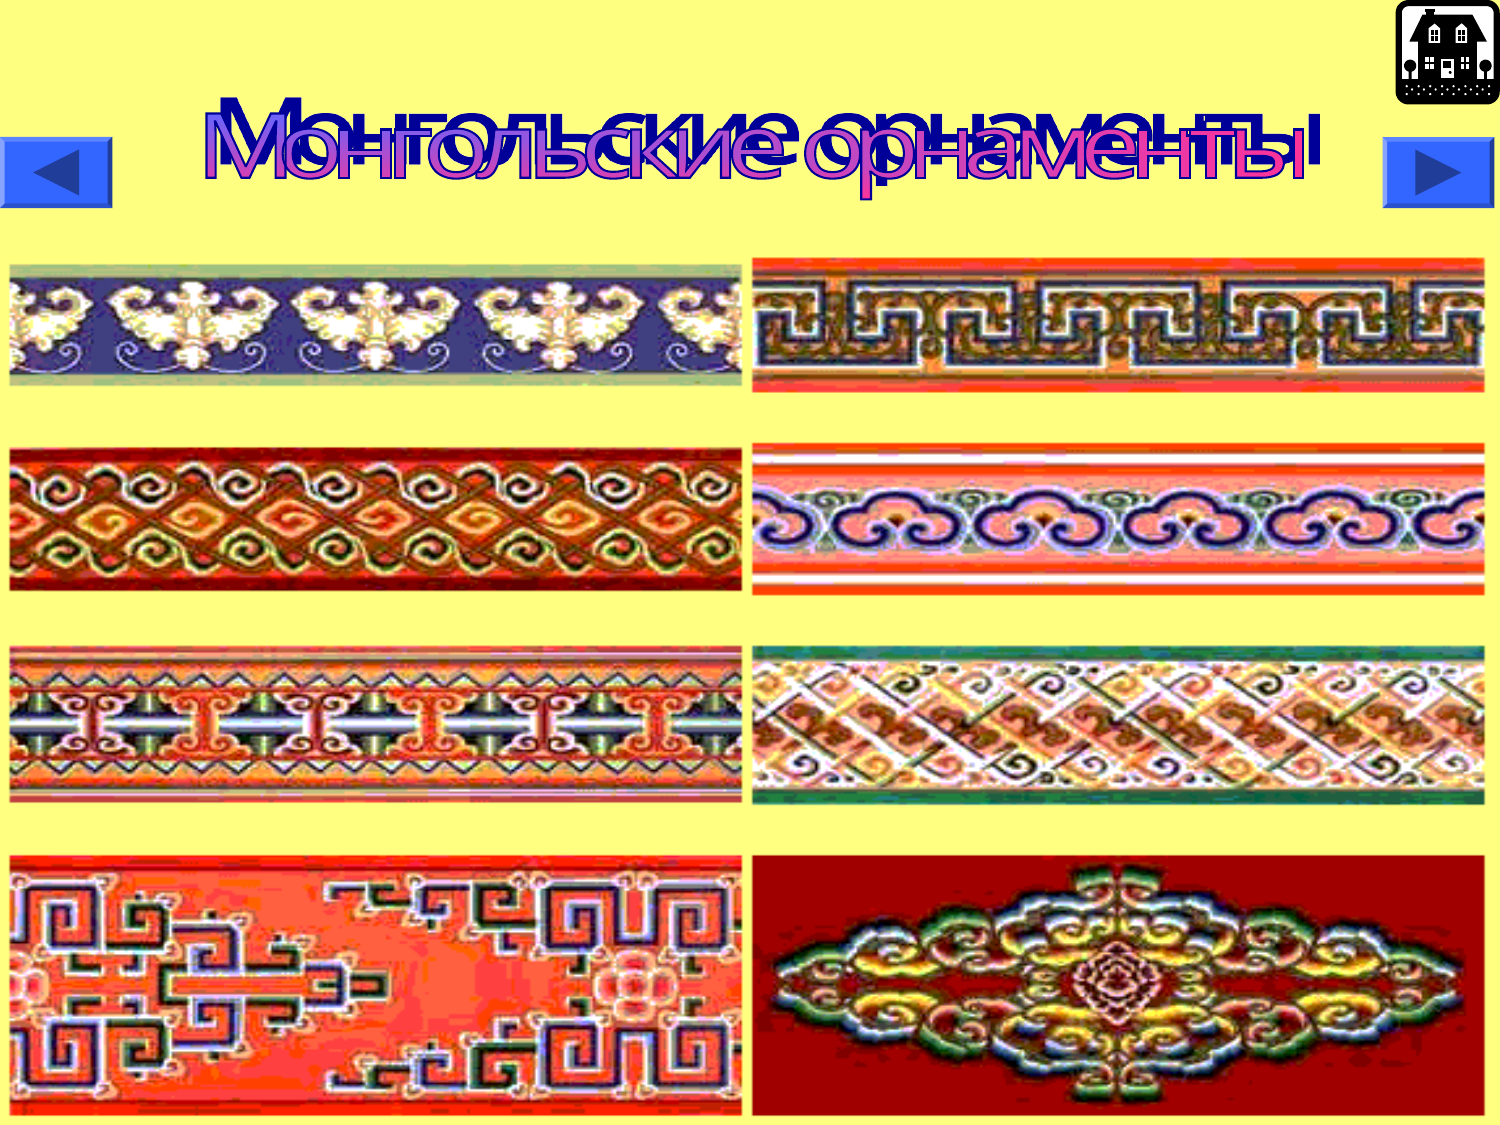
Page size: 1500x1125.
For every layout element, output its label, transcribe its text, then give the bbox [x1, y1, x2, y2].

text_box Монгольские орнаменты [394, 129, 432, 178]
text_box Монгольские орнаменты [915, 128, 1016, 179]
text_box Монгольские орнаменты [1021, 128, 1136, 179]
text_box Монгольские орнаменты [805, 128, 914, 200]
text_box Монгольские орнаменты [1293, 129, 1304, 178]
text_box Монгольские орнаменты [206, 113, 391, 179]
text_box Монгольские орнаменты [631, 129, 731, 178]
text_box [1383, 137, 1495, 209]
text_box Монгольские орнаменты [732, 128, 783, 179]
text_box [0, 136, 113, 209]
picture [0, 0, 1500, 1125]
text_box Монгольские орнаменты [536, 128, 630, 179]
text_box Монгольские орнаменты [1138, 129, 1284, 178]
text_box Монгольские орнаменты [428, 128, 531, 179]
